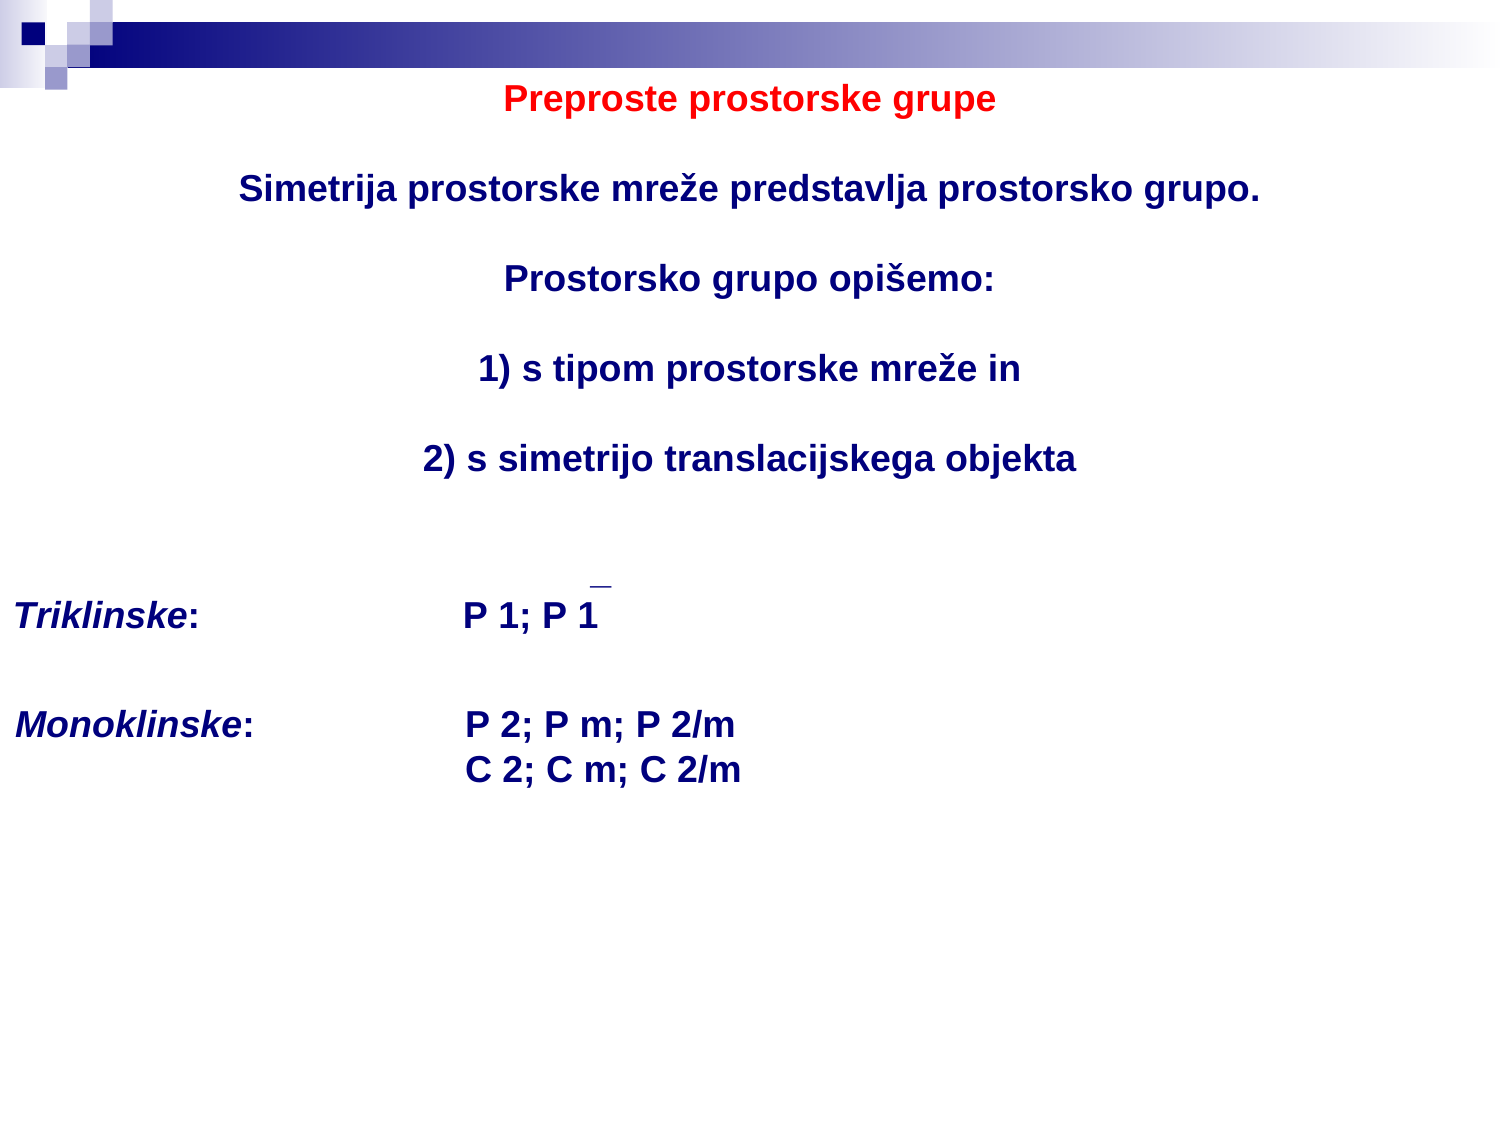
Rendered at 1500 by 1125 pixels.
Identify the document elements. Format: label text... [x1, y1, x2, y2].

text_box _ Triklinske: P 1; P 1 [0, 538, 626, 645]
text_box Monoklinske: P 2; P m; P 2/m C 2; C m; C 2/m [0, 692, 757, 798]
text_box Preproste prostorske grupe Simetrija prostorske mreže predstavlja prostorsko grupo. Prostorsko grupo opišemo: 1) s tipom prostorske mreže in 2) s simetrijo translacijskega objekta [0, 66, 1500, 487]
